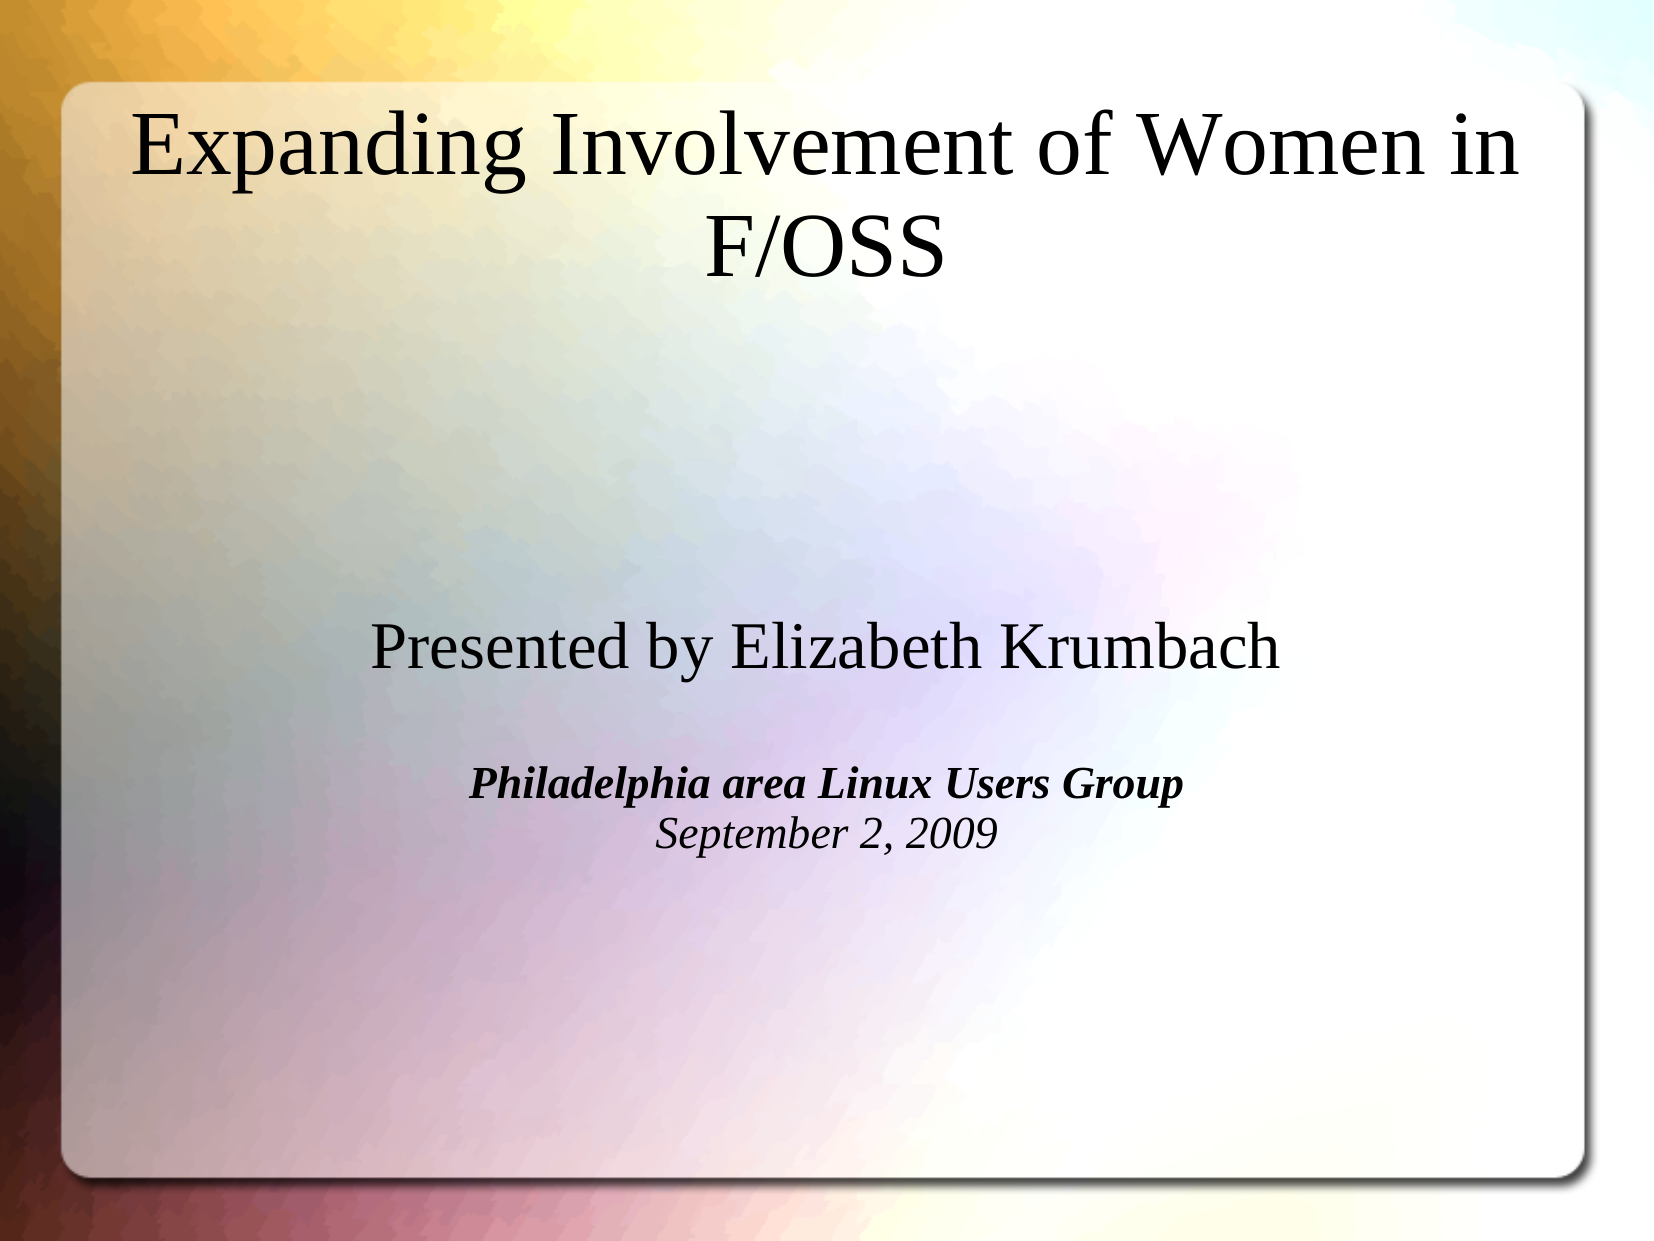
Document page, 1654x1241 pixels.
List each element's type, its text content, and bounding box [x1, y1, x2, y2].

picture [0, 0, 1654, 1241]
title Expanding Involvement of Women in F/OSS [82, 90, 1571, 298]
subtitle Presented by Elizabeth Krumbach Philadelphia area Linux Users Group September 2, 2009 [82, 332, 1571, 1136]
